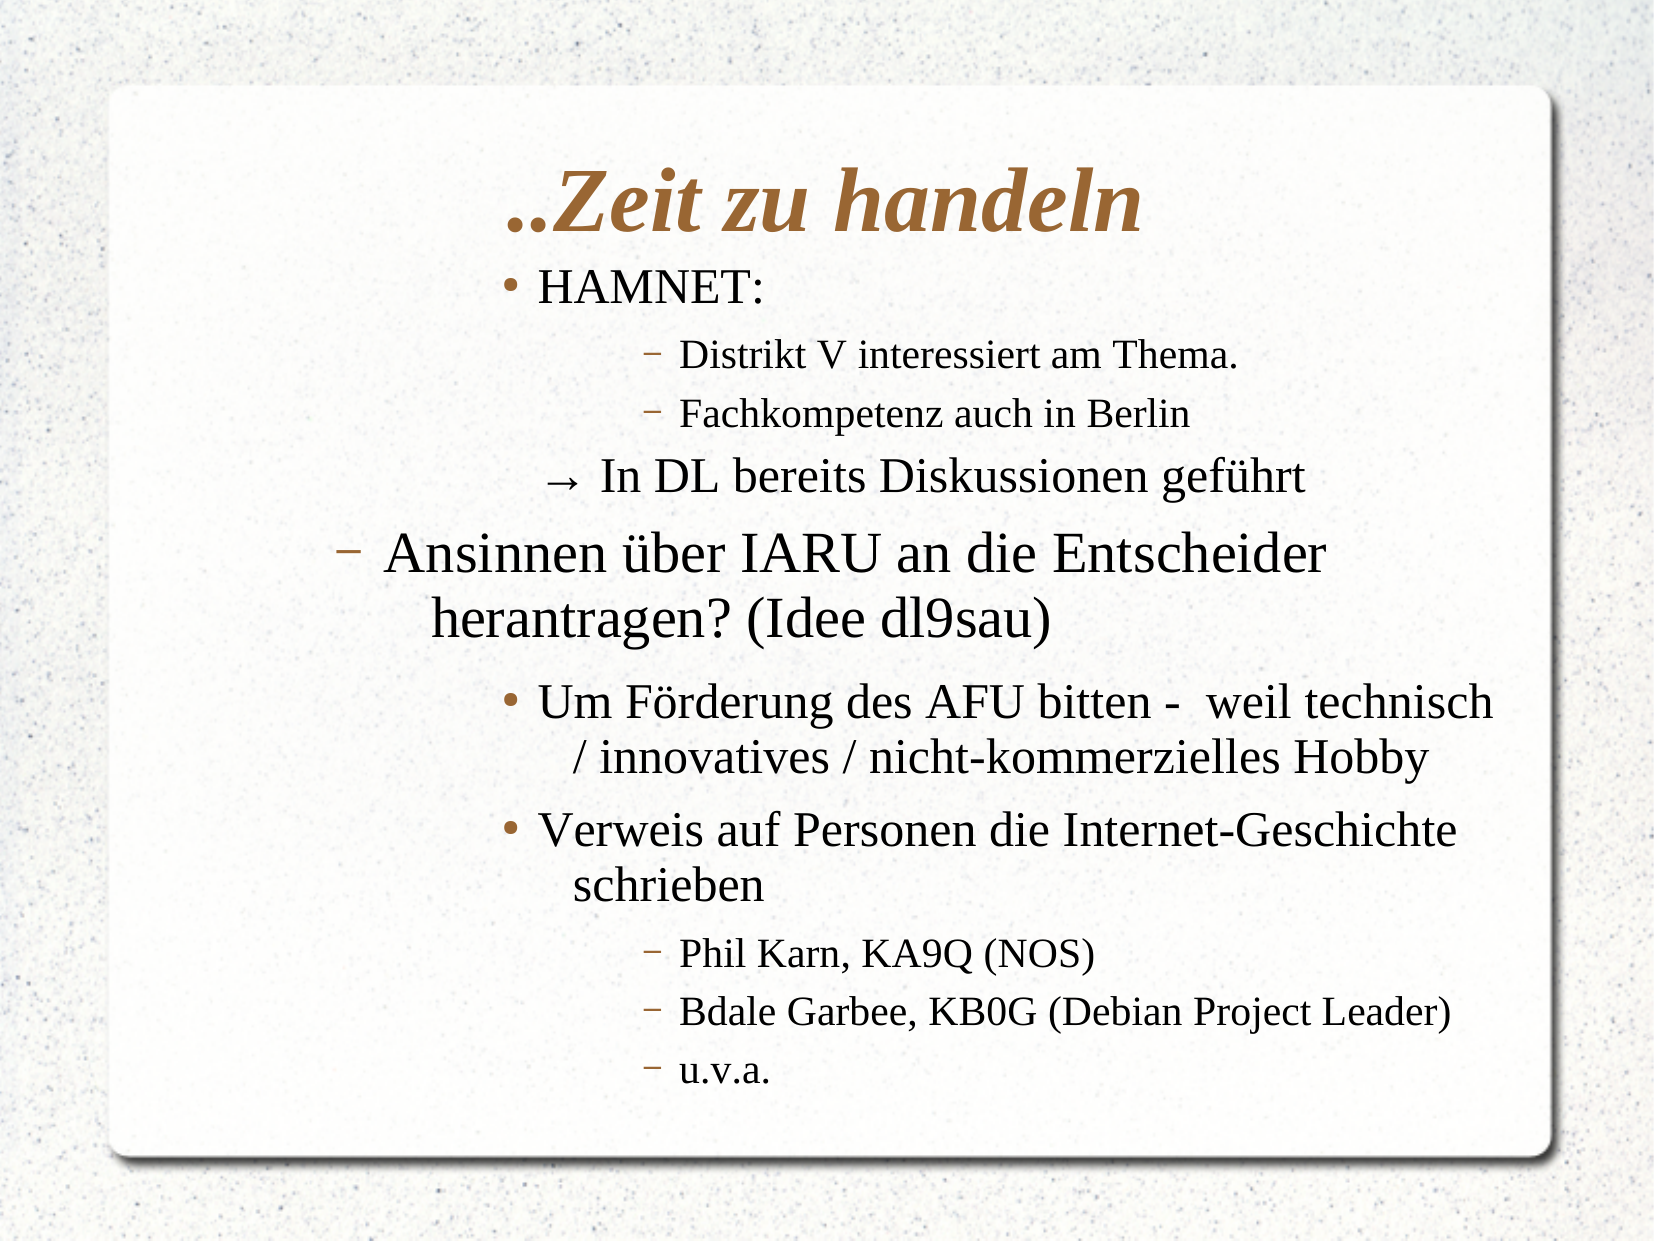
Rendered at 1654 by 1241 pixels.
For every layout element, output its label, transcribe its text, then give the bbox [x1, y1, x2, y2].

title ..Zeit zu handeln [118, 104, 1536, 297]
list HAMNET: Distrikt V interessiert am Thema. Fachkompetenz auch in Berlin → In DL bereits Diskussionen geführt Ansinnen über IARU an die Entscheider herantragen? (Idee dl9sau) Um Förderung des AFU bitten - weil technisch / innovatives / nicht-kommerzielles Hobby Verweis auf Personen die Internet-Geschichte schrieben Phil Karn, KA9Q (NOS) Bdale Garbee, KB0G (Debian Project Leader) u.v.a. [147, 258, 1506, 1093]
picture [0, 0, 1654, 1241]
